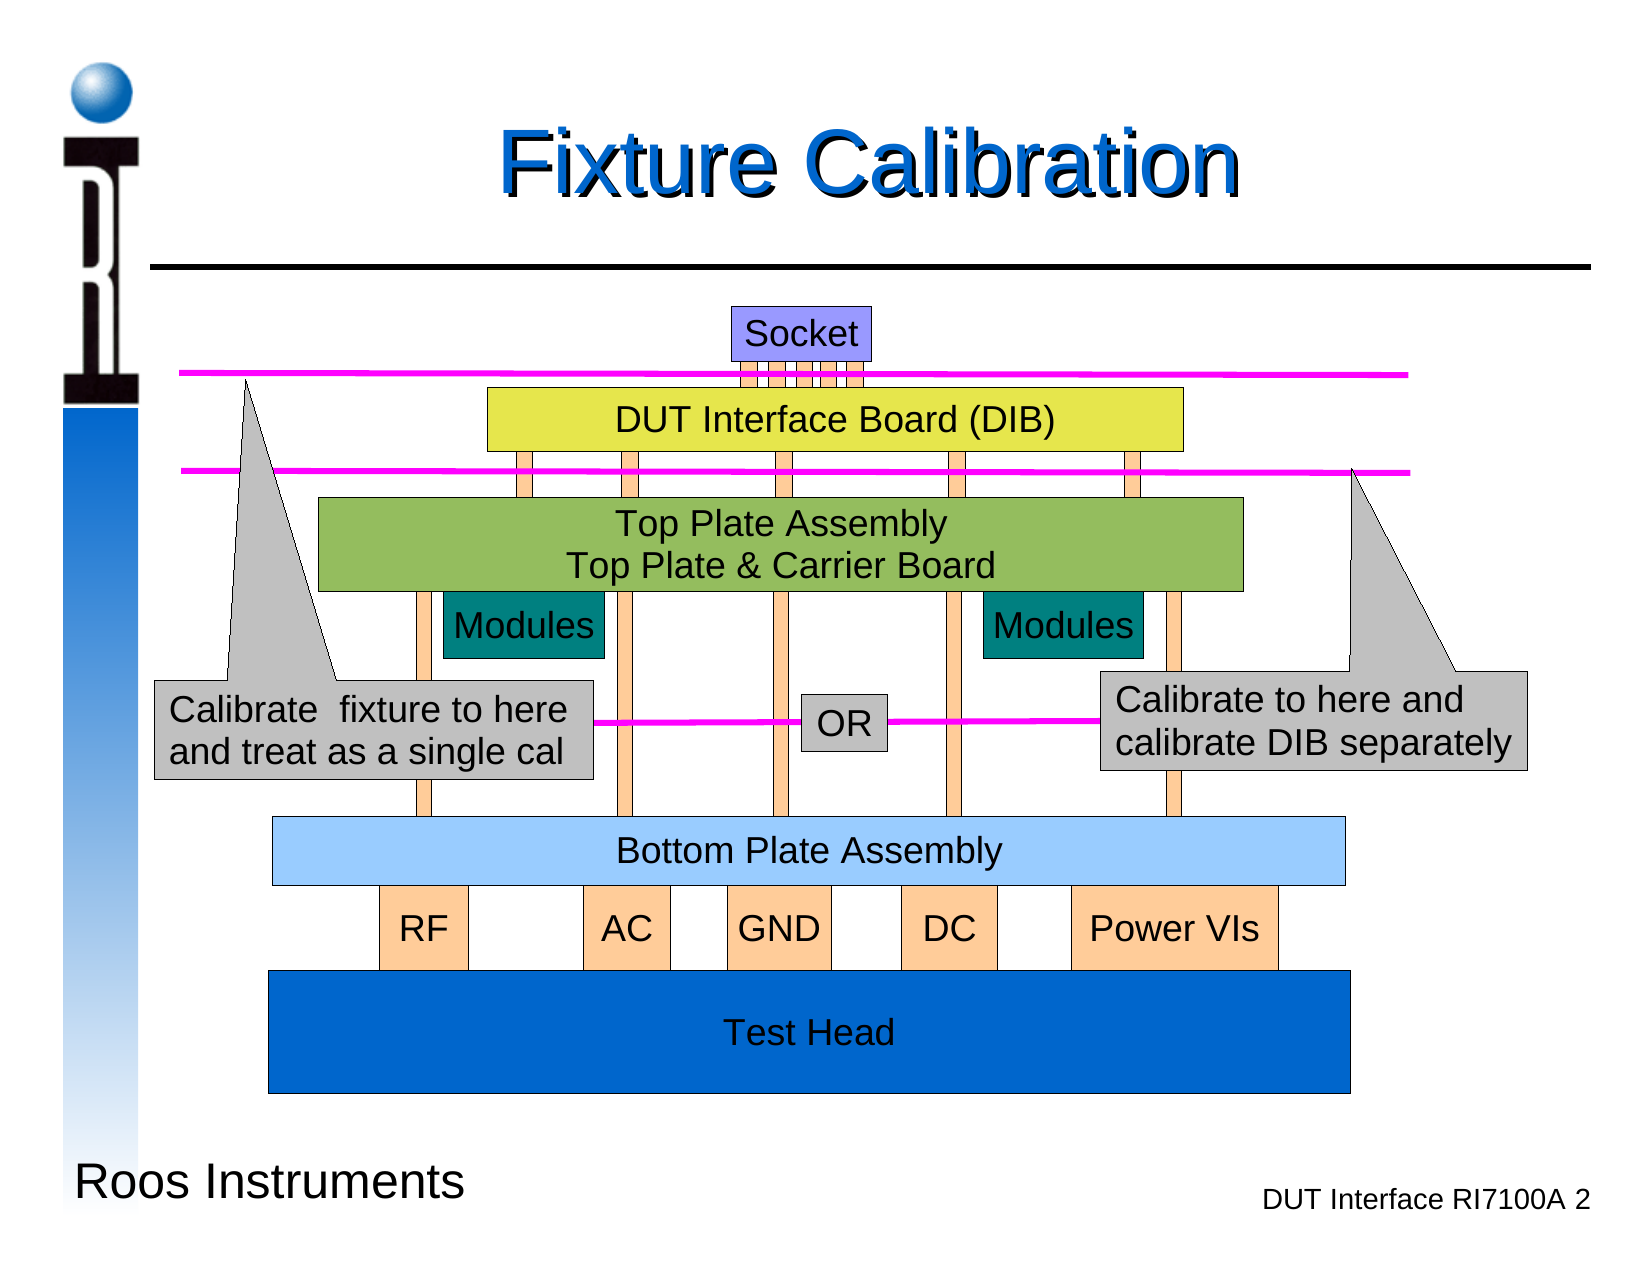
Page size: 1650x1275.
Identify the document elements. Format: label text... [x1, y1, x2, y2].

text_box [820, 378, 837, 387]
text_box [416, 780, 432, 817]
text_box DUT Interface Board (DIB) [487, 387, 1184, 452]
text_box [775, 475, 793, 497]
text_box Modules [443, 591, 605, 659]
text_box [516, 475, 533, 497]
text_box Bottom Plate Assembly [272, 816, 1346, 886]
text_box [621, 475, 639, 497]
text_box [775, 452, 793, 468]
text_box GND [727, 885, 832, 971]
text_box [516, 452, 533, 468]
text_box [773, 726, 789, 817]
text_box Power VIs [1071, 885, 1279, 971]
text_box [768, 377, 786, 387]
text_box Calibrate to here and calibrate DIB separately [1100, 468, 1528, 771]
text_box [796, 378, 813, 387]
text_box [617, 726, 633, 817]
text_box [740, 377, 758, 387]
text_box [1166, 592, 1182, 671]
text_box [946, 592, 962, 718]
text_box OR [801, 694, 888, 752]
text_box AC [583, 885, 671, 971]
text_box [1124, 452, 1141, 469]
picture [59, 59, 144, 411]
text_box [948, 452, 966, 469]
text_box Socket [731, 306, 872, 362]
text_box Test Head [268, 970, 1351, 1094]
text_box [773, 592, 789, 719]
text_box [768, 362, 786, 370]
text_box [946, 725, 962, 817]
text_box Calibrate fixture to here and treat as a single cal [154, 379, 594, 780]
text_box [416, 592, 432, 680]
text_box [1166, 771, 1182, 817]
text_box Top Plate Assembly Top Plate & Carrier Board [318, 497, 1244, 592]
text_box [846, 362, 864, 371]
text_box [846, 378, 864, 387]
title Fixture Calibration [147, 72, 1591, 251]
text_box DC [901, 885, 998, 971]
text_box [796, 362, 813, 371]
text_box [948, 476, 966, 497]
text_box [820, 362, 837, 371]
text_box [617, 592, 633, 719]
text_box [621, 452, 639, 468]
text_box Modules [983, 591, 1144, 659]
text_box RF [379, 885, 469, 971]
text_box [740, 362, 758, 370]
text_box [1124, 476, 1141, 497]
